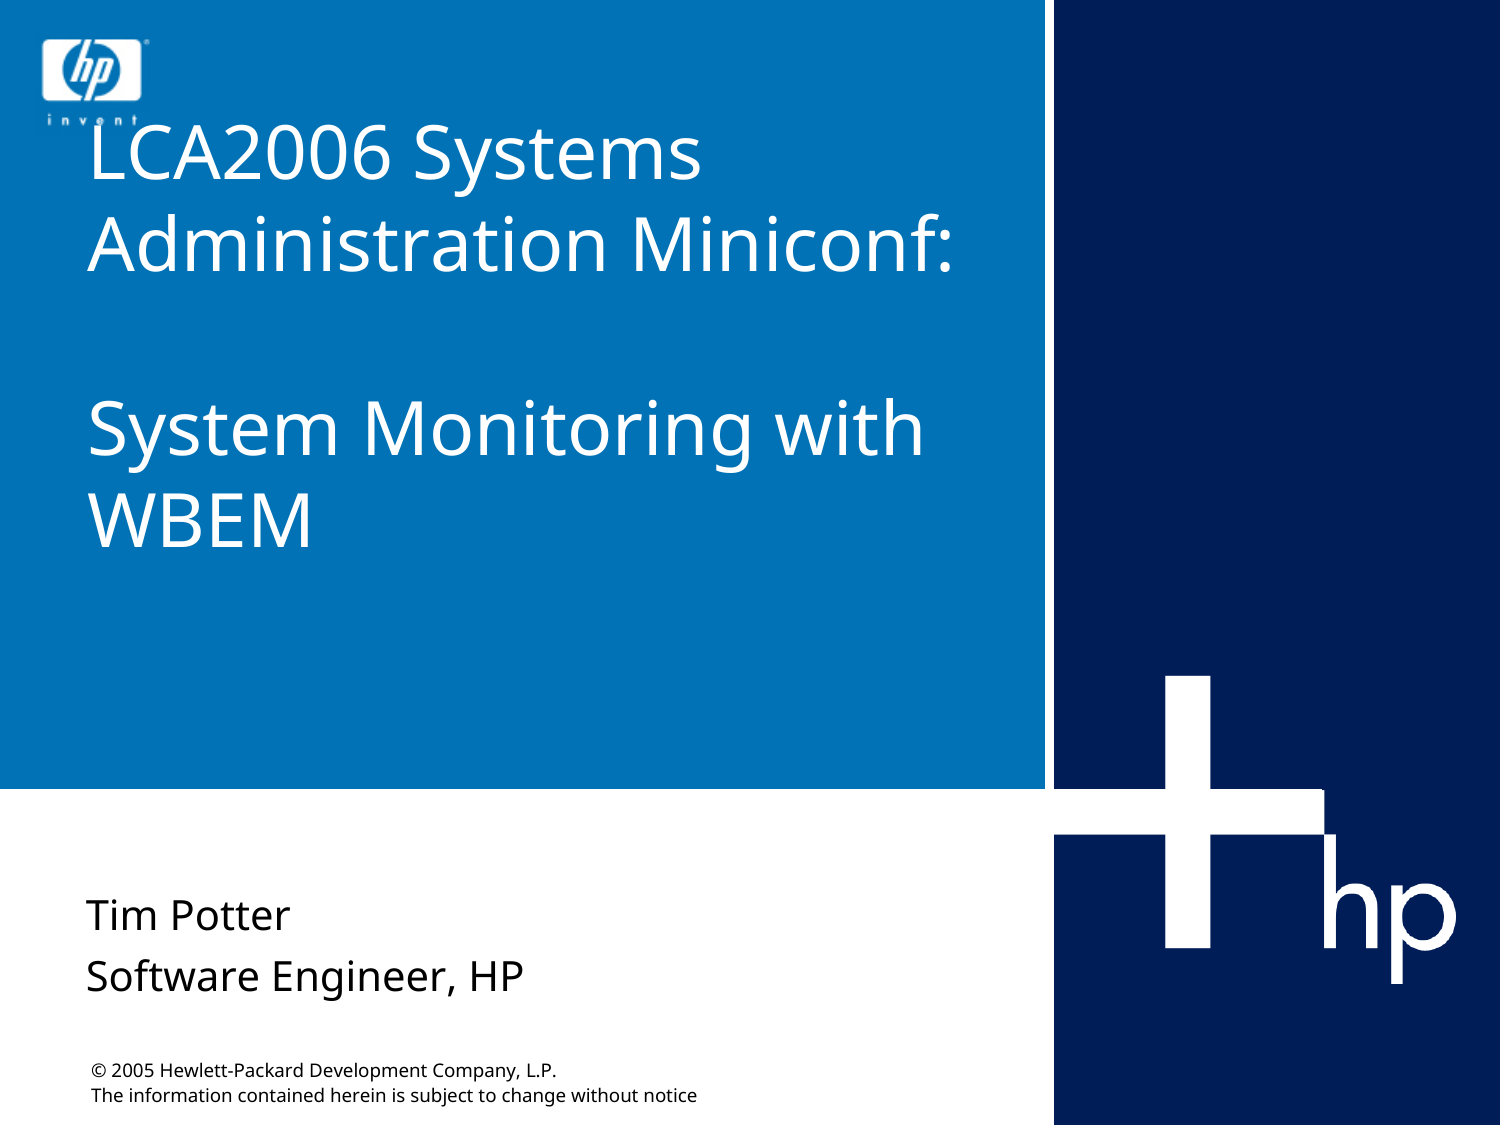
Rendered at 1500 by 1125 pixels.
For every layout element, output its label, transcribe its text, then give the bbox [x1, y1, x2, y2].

title LCA2006 Systems Administration Miniconf: System Monitoring with WBEM [72, 174, 1000, 677]
picture [1048, 672, 1457, 987]
subtitle Tim Potter Software Engineer, HP [71, 881, 821, 1064]
picture [0, 0, 1045, 789]
